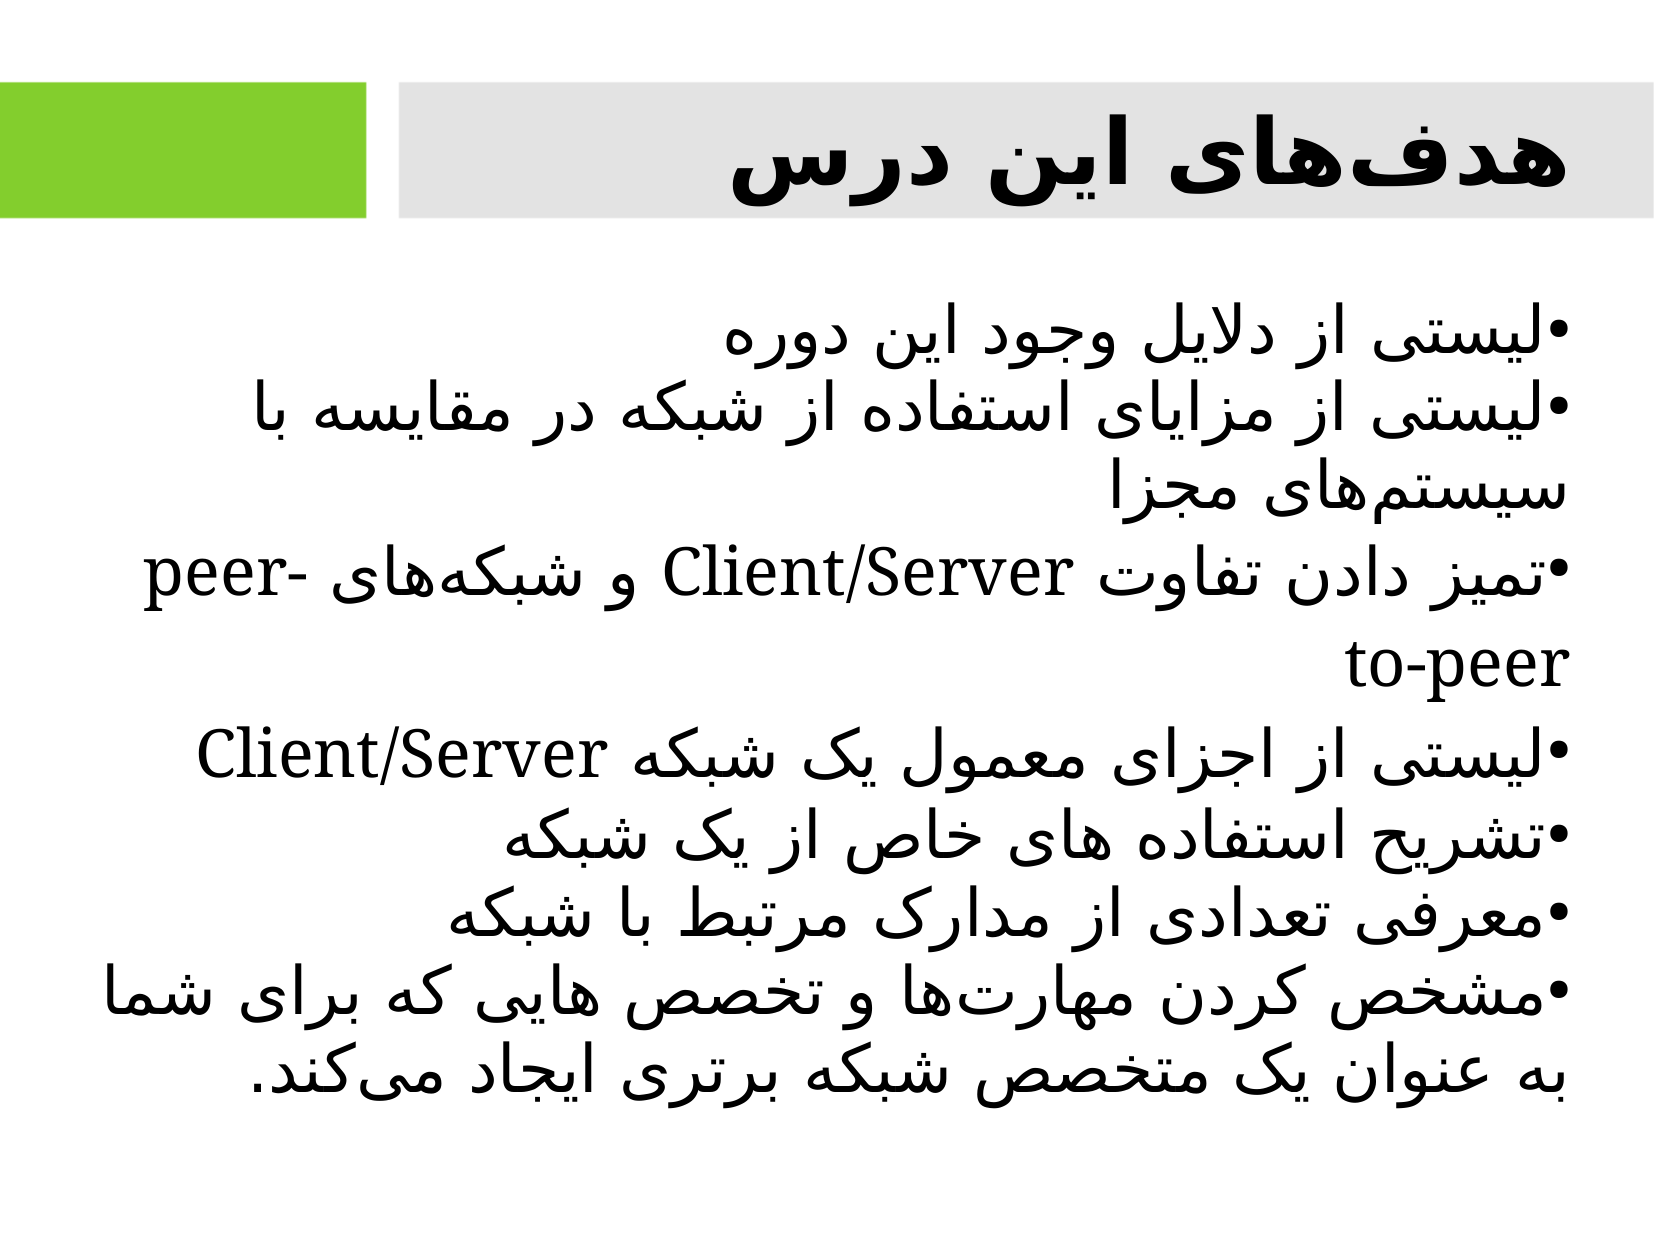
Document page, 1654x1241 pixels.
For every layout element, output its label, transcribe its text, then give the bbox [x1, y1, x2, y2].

picture [0, 0, 1654, 1241]
subtitle لیستی از دلایل وجود این دوره لیستی از مزایای استفاده از شبکه در مقایسه با سیستم‌های مجزا تمیز دادن تفاوت Client/Server و شبکه‌های peer-to-peer لیستی از اجزای معمول یک شبکه Client/Server تشریح استفاده های خاص از یک شبکه معرفی تعدادی از مدارک مرتبط با شبکه مشخص کردن مهارت‌‌ها و تخصص هایی که برای شما به عنوان یک متخصص شبکه برتری ایجاد می‌کند. [82, 290, 1571, 1109]
title هدف‌های این درس [82, 49, 1571, 257]
